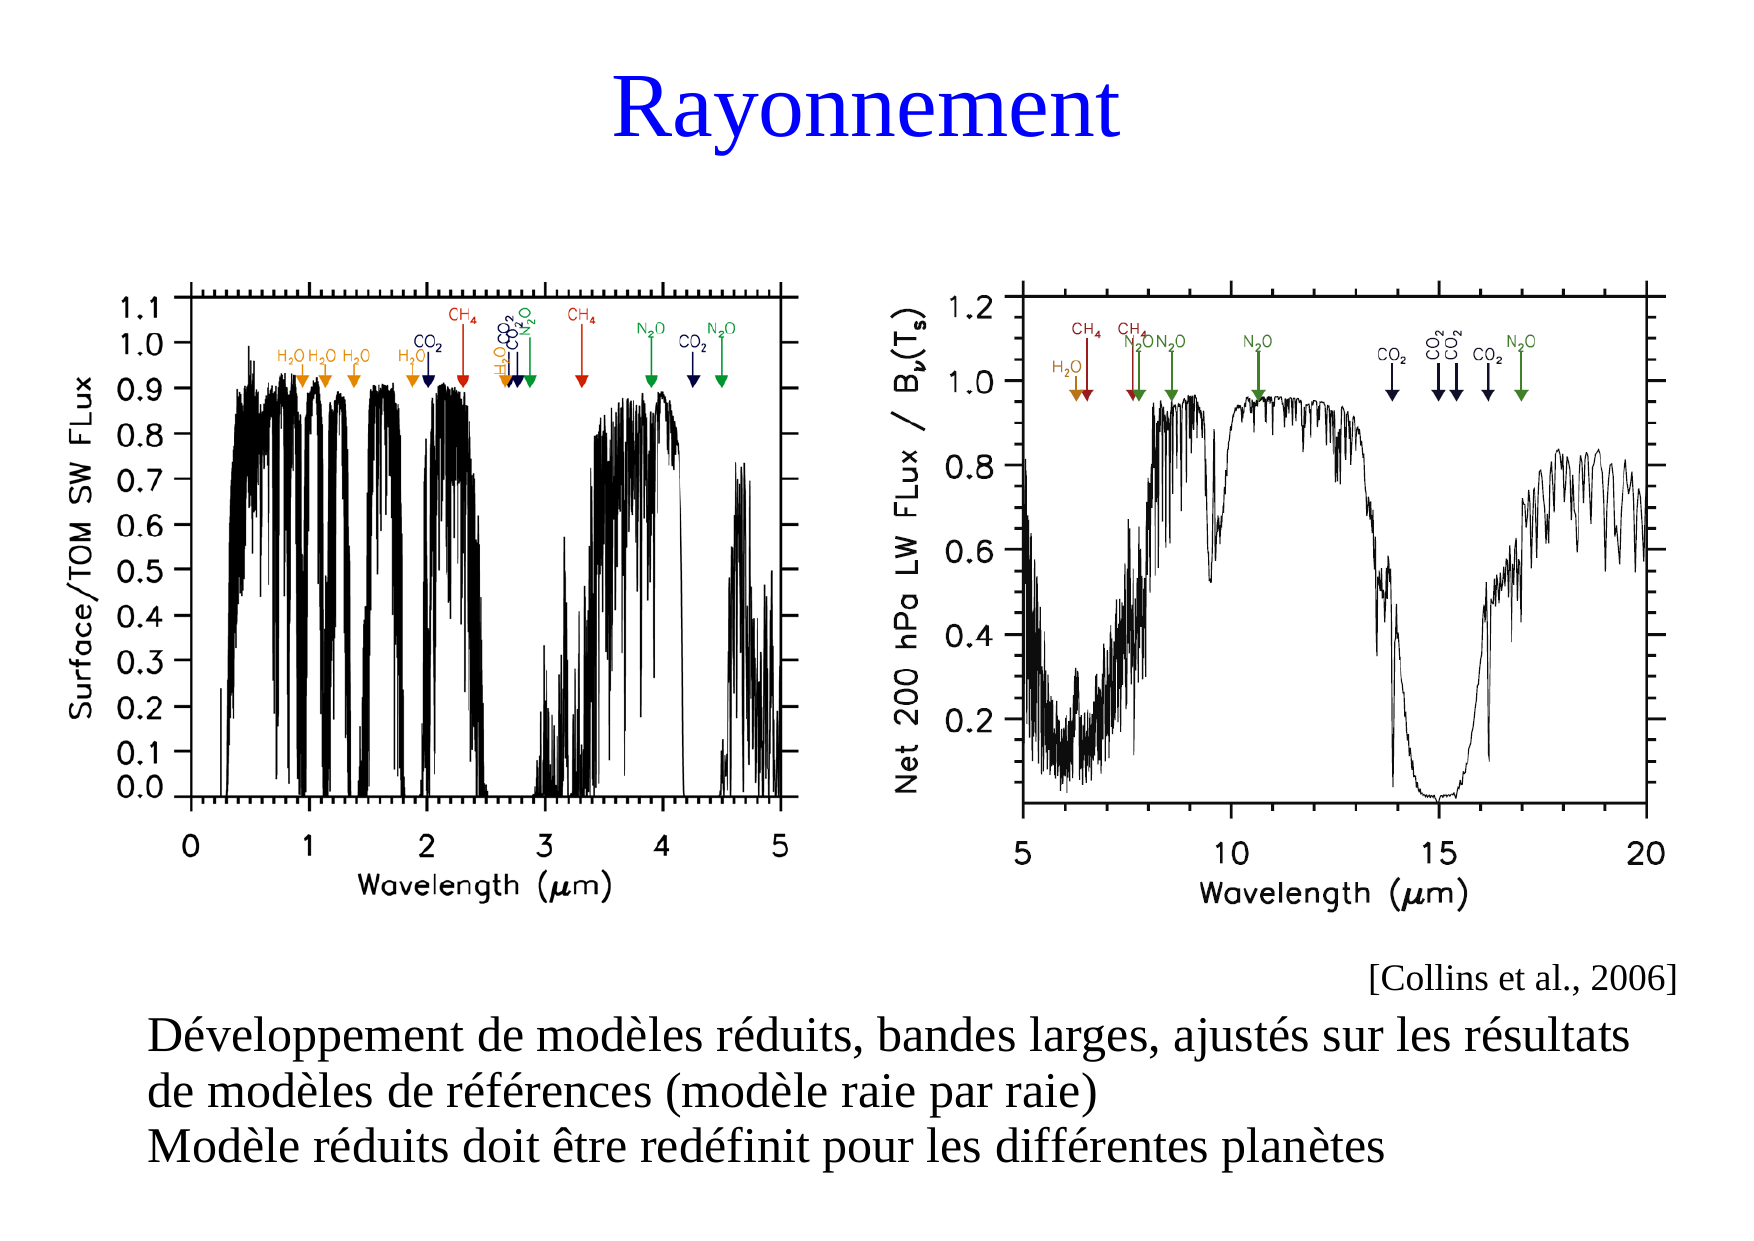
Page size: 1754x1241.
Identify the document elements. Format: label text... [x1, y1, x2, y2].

text_box Développement de modèles réduits, bandes larges, ajustés sur les résultats de modèles de références (modèle raie par raie) Modèle réduits doit être redéfinit pour les différentes planètes [147, 1007, 1662, 1174]
picture [866, 268, 1690, 918]
text_box [Collins et al., 2006] [1368, 924, 1701, 1000]
text_box Rayonnement [108, 42, 1625, 164]
picture [46, 276, 813, 911]
